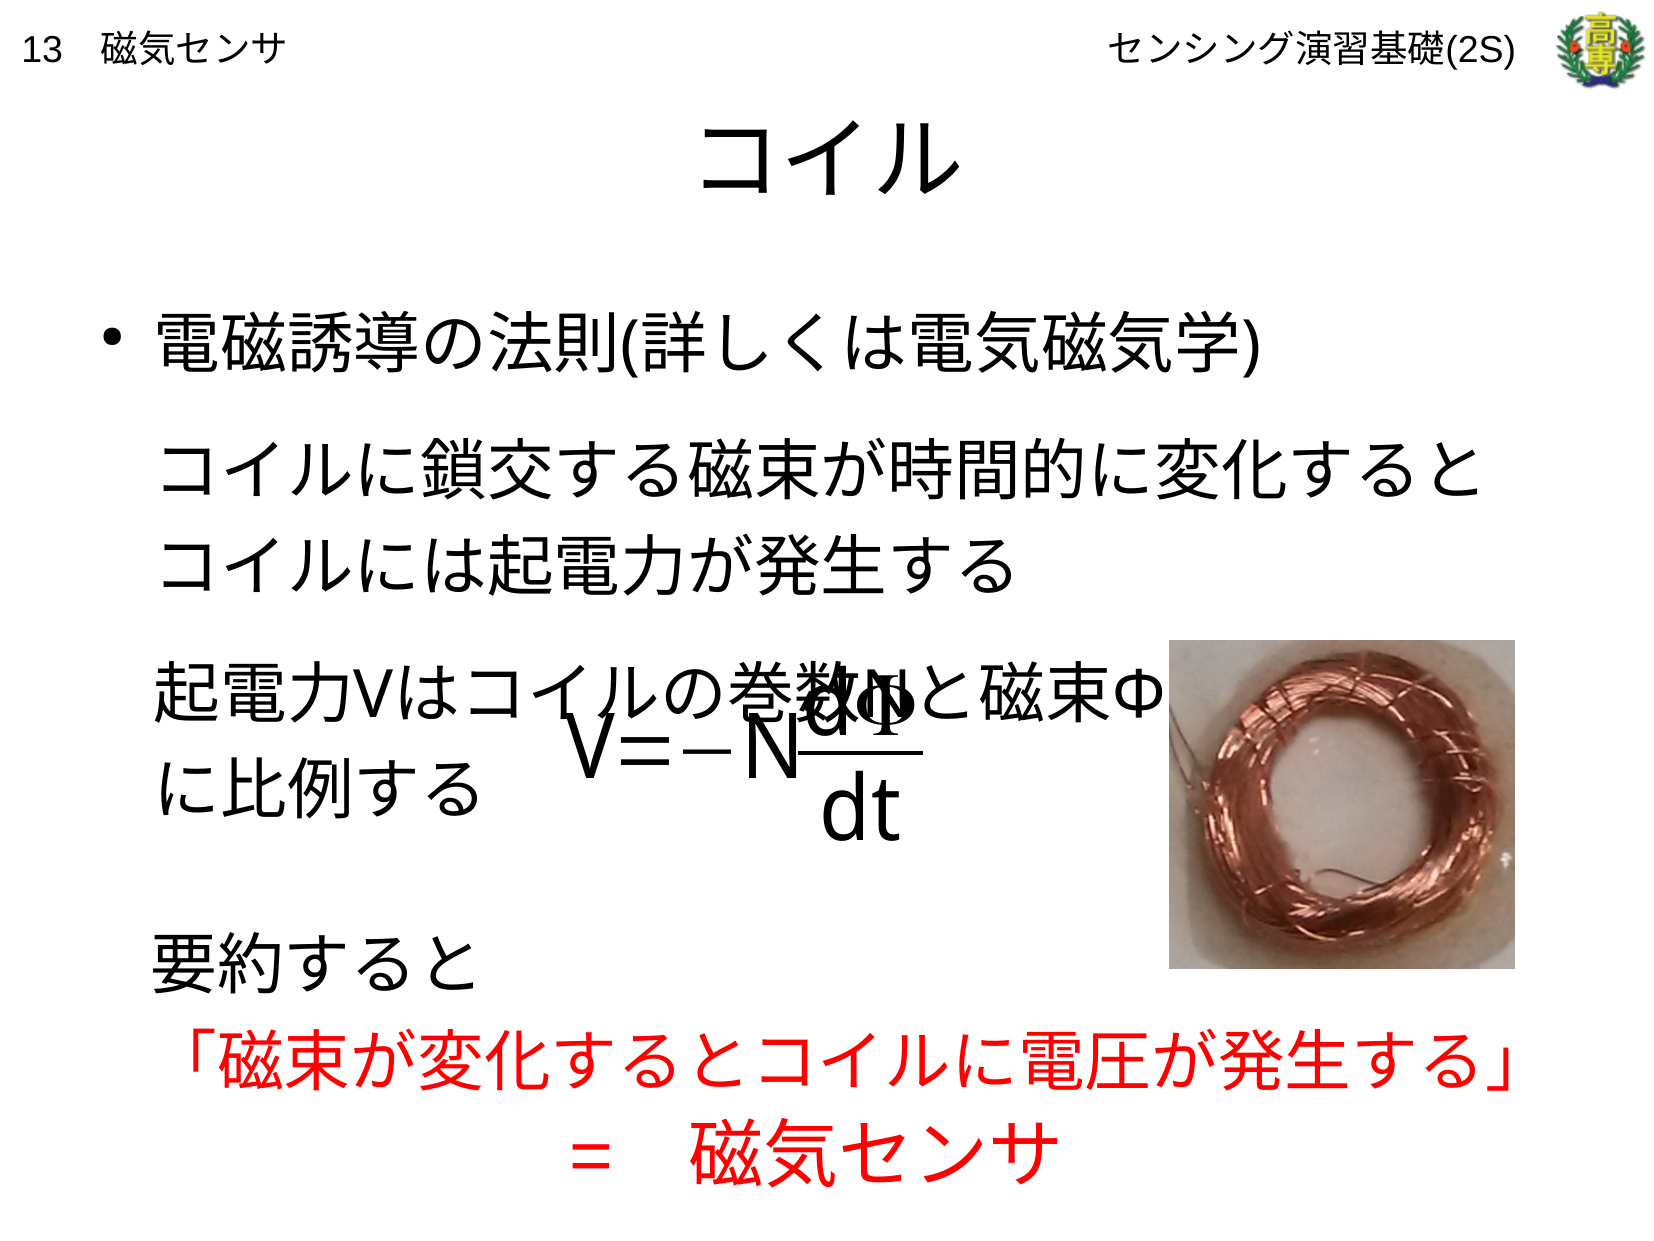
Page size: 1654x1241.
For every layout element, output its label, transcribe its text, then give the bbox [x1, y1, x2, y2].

picture [1169, 640, 1515, 969]
text_box = 磁気センサ [555, 1087, 1158, 1198]
title コイル [82, 49, 1571, 257]
chart [557, 655, 934, 851]
text_box 要約すると 「磁束が変化するとコイルに電圧が発生する」 [135, 903, 1613, 1088]
text_box センシング演習基礎(2S) [1077, 11, 1531, 75]
list 電磁誘導の法則(詳しくは電気磁気学) コイルに鎖交する磁束が時間的に変化するとコイルには起電力が発生する 起電力Vはコイルの巻数Nと磁束Φの時間変化に比例する [82, 290, 1538, 1010]
picture [1553, 2, 1650, 99]
text_box 13 磁気センサ [6, 11, 923, 75]
